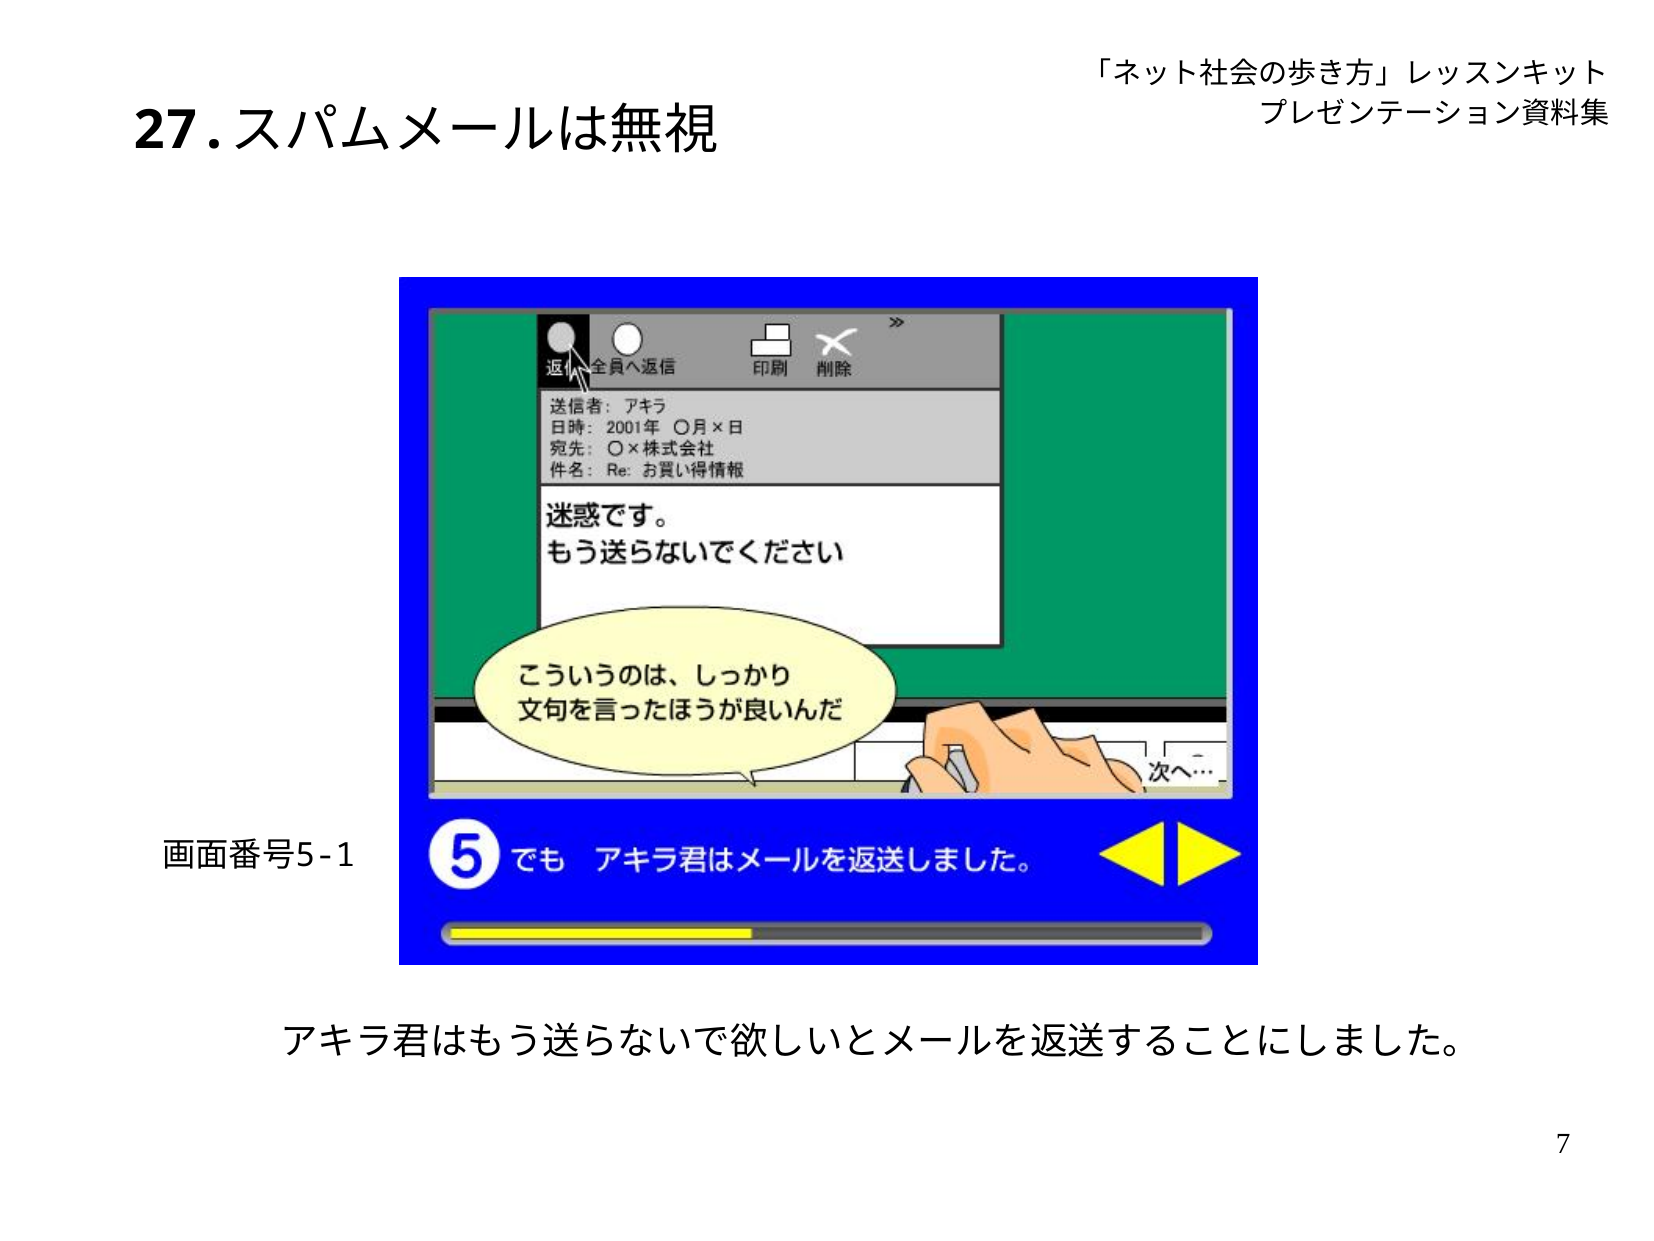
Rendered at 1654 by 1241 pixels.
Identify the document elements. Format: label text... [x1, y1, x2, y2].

picture [399, 277, 1258, 965]
text_box 27.スパムメールは無視 [118, 88, 1241, 169]
text_box 「ネット社会の歩き方」レッスンキット プレゼンテーション資料集 [1062, 44, 1625, 139]
text_box アキラ君はもう送らないで欲しいとメールを返送することにしました。 [265, 1003, 1512, 1074]
text_box 画面番号5-1 [147, 826, 384, 882]
